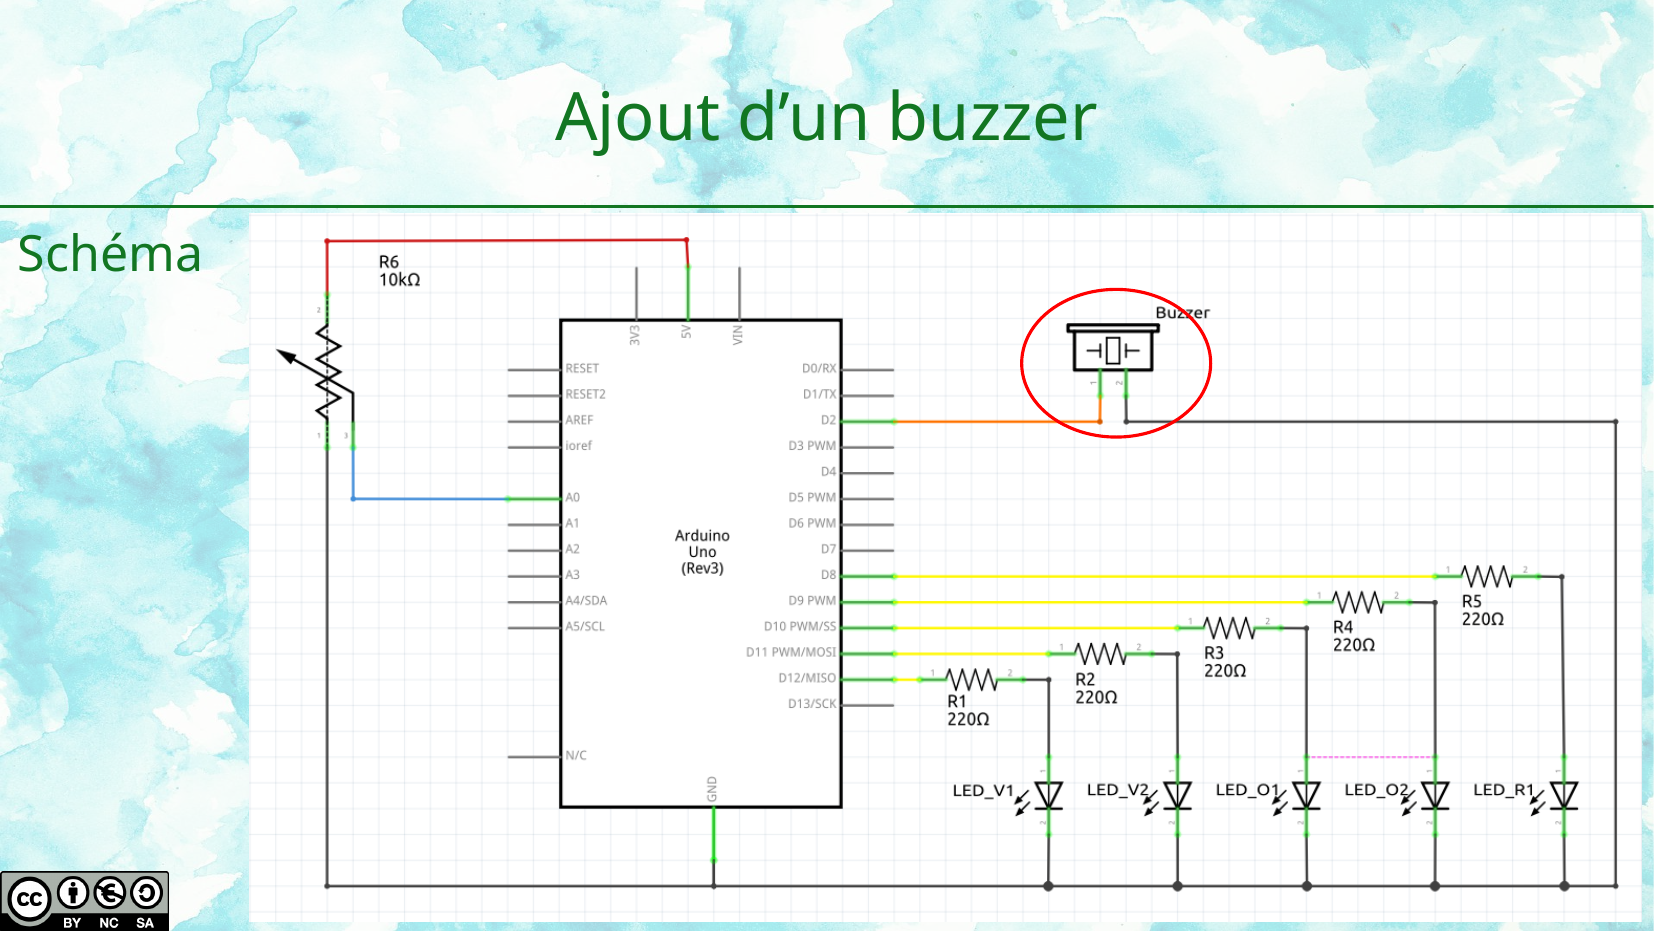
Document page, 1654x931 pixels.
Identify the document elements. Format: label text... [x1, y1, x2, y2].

title Ajout d’un buzzer [82, 37, 1571, 193]
list Schéma [17, 217, 249, 296]
picture [0, 871, 169, 931]
picture [249, 213, 1642, 922]
